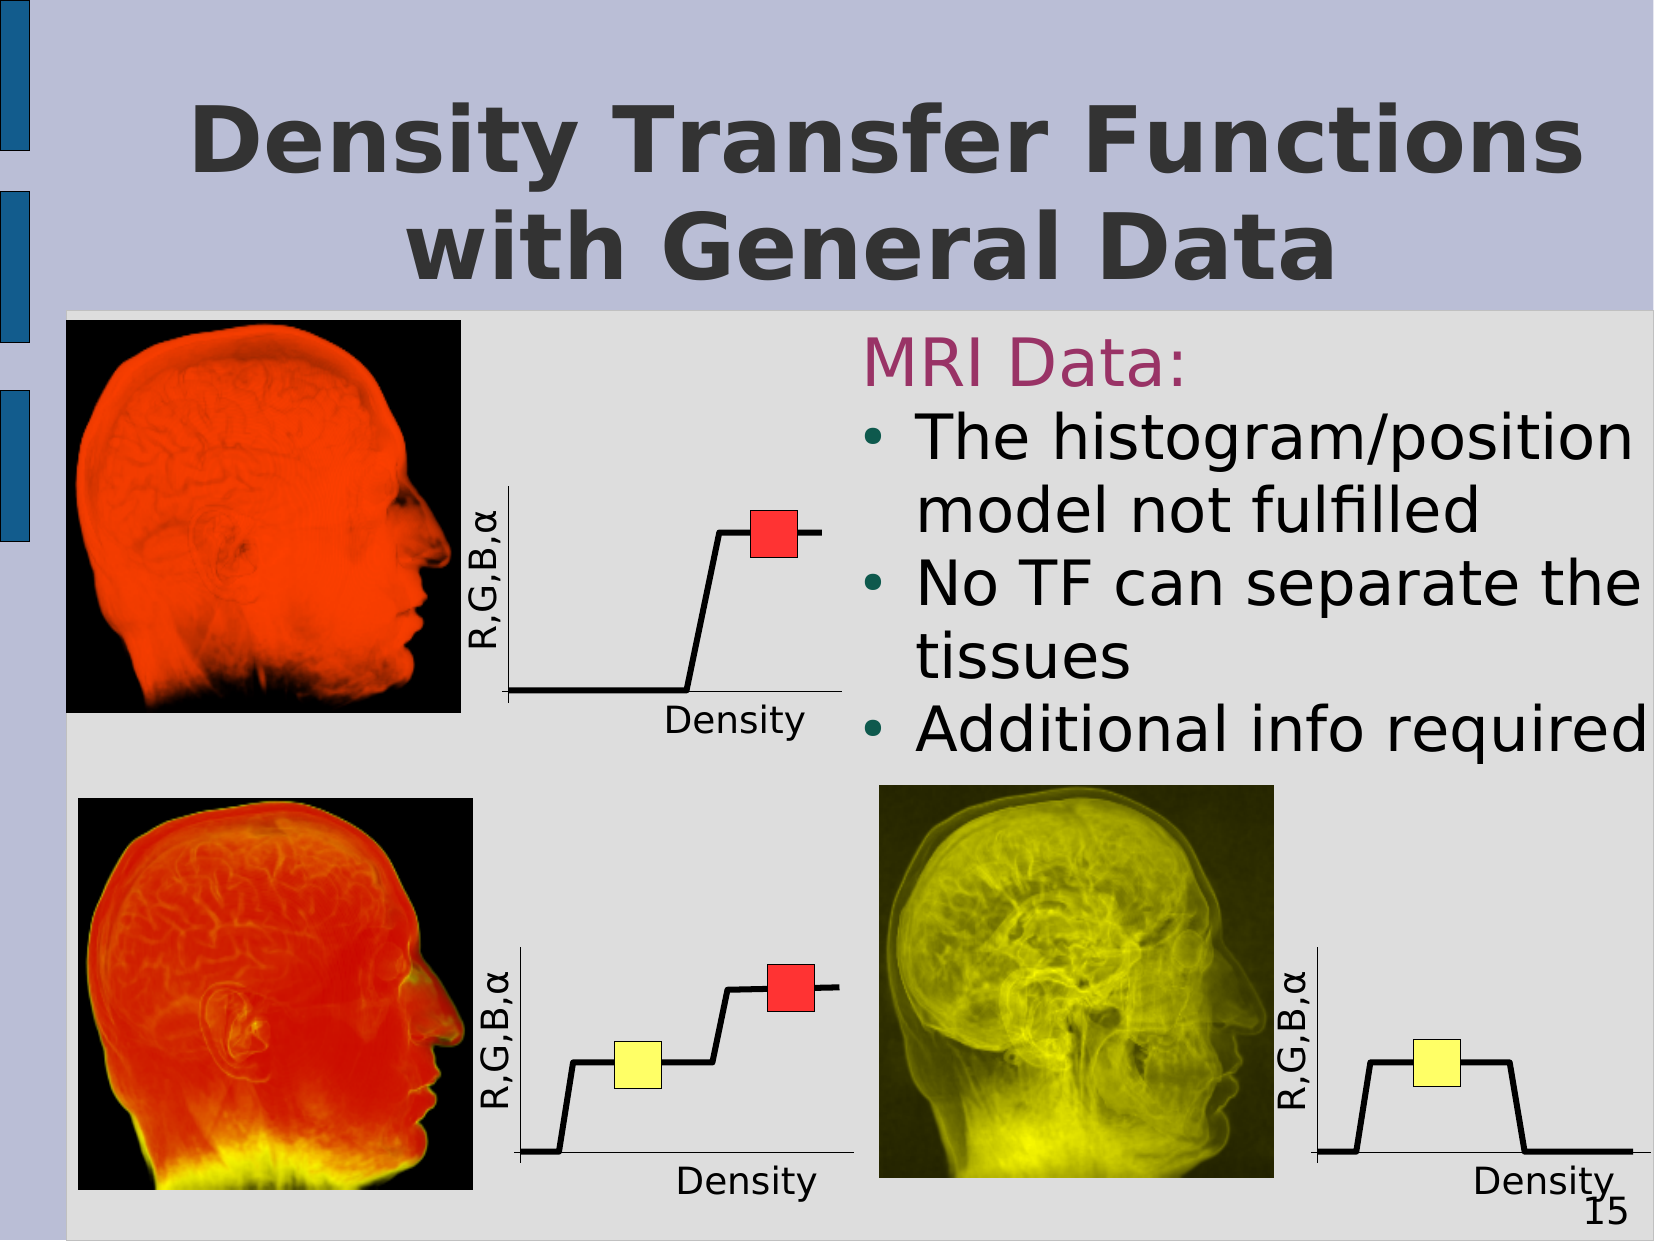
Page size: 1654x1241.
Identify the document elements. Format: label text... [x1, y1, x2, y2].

text_box R,G,B,α [454, 494, 513, 667]
text_box R,G,B,α [1263, 955, 1322, 1127]
picture [66, 320, 461, 713]
picture [879, 785, 1274, 1178]
text_box [614, 1041, 662, 1089]
title Density Transfer Functions with General Data [121, 87, 1623, 302]
list MRI Data: The histogram/position model not fulfilled No TF can separate the tissues Additional info required [844, 324, 1654, 766]
text_box R,G,B,α [465, 955, 525, 1127]
text_box [750, 510, 798, 558]
text_box [1413, 1039, 1461, 1087]
text_box [767, 964, 815, 1012]
text_box Density [648, 691, 844, 762]
picture [78, 798, 473, 1190]
text_box Density [660, 1152, 868, 1223]
text_box Density [1457, 1152, 1654, 1223]
